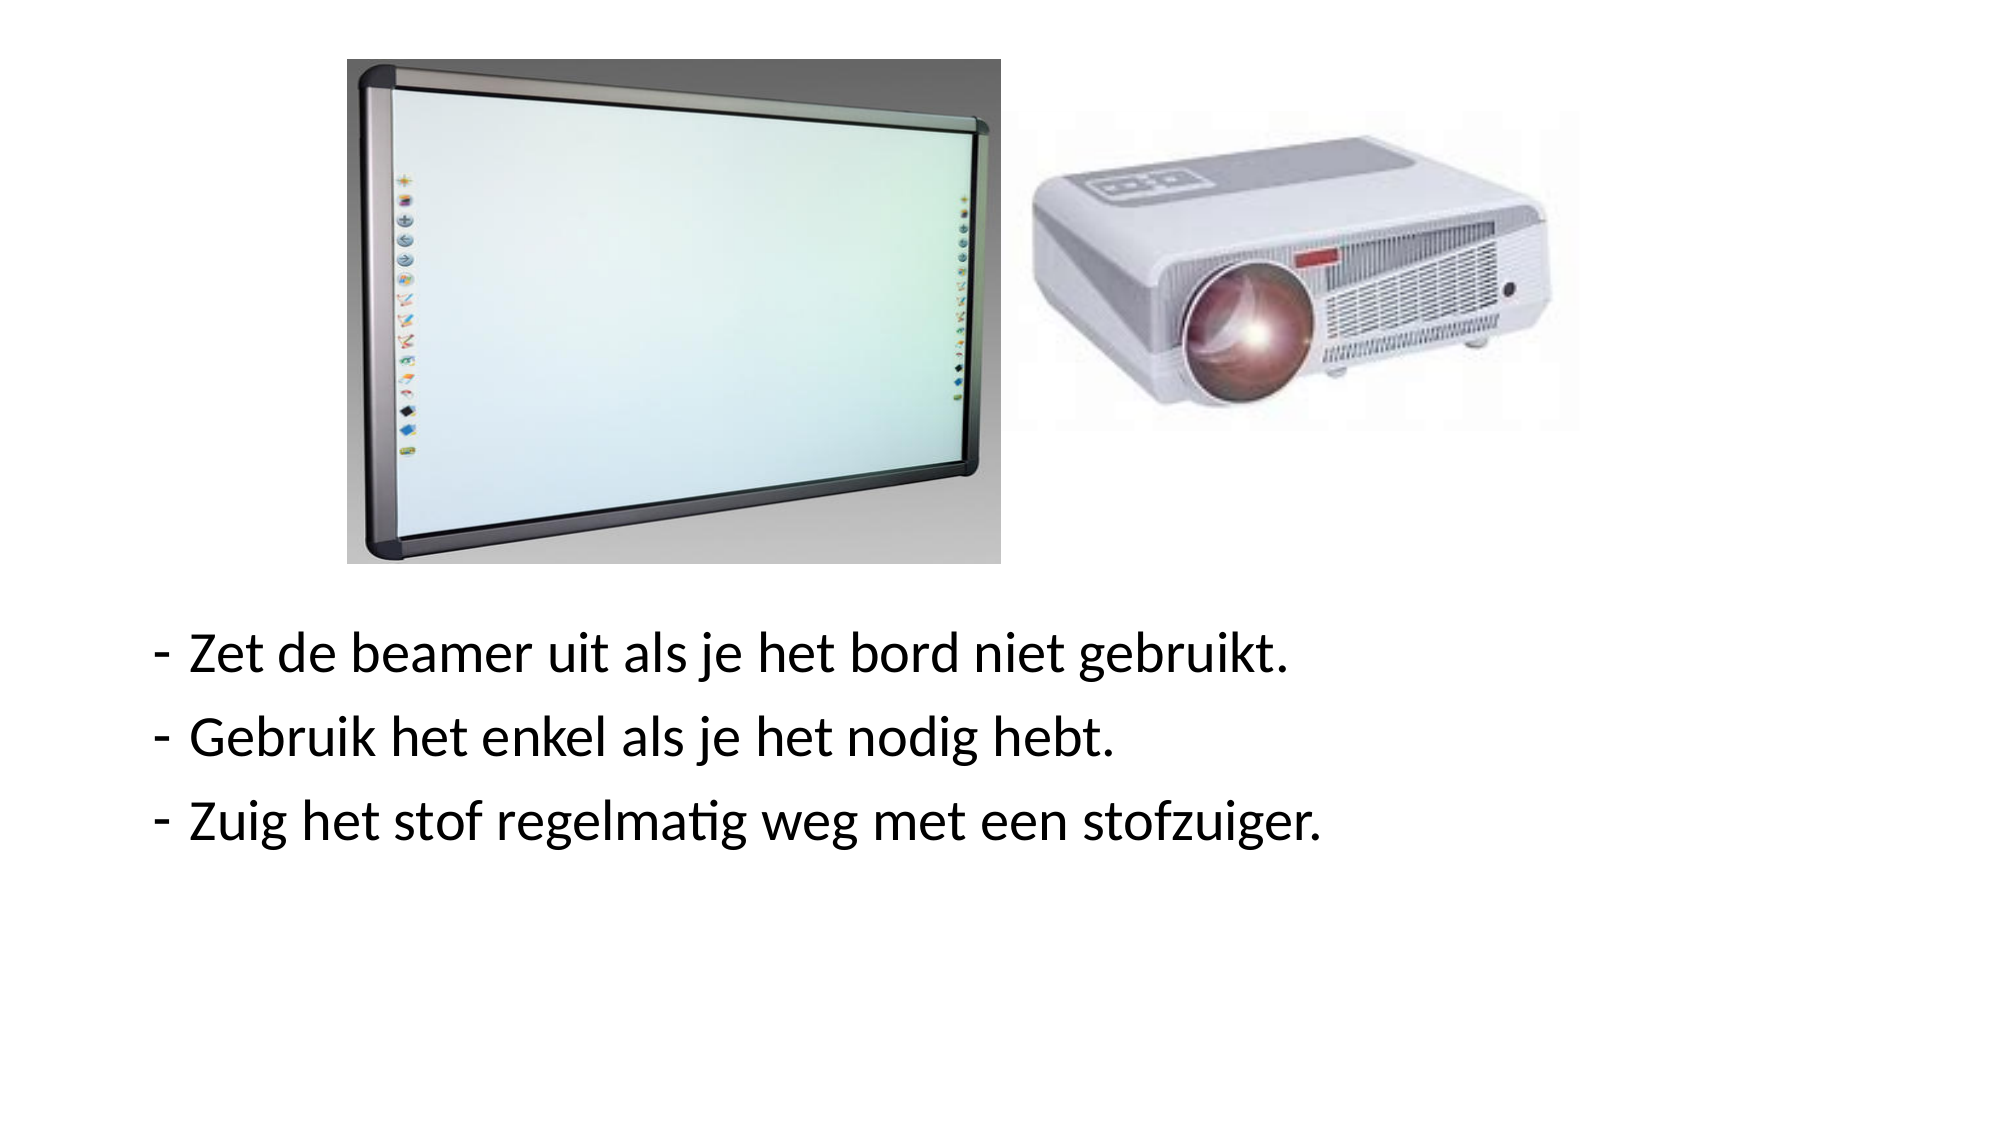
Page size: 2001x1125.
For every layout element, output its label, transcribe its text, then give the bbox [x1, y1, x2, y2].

picture [347, 59, 1580, 564]
list Zet de beamer uit als je het bord niet gebruikt. Gebruik het enkel als je het nodig hebt. Zuig het stof regelmatig weg met een stofzuiger. [137, 615, 1863, 1014]
